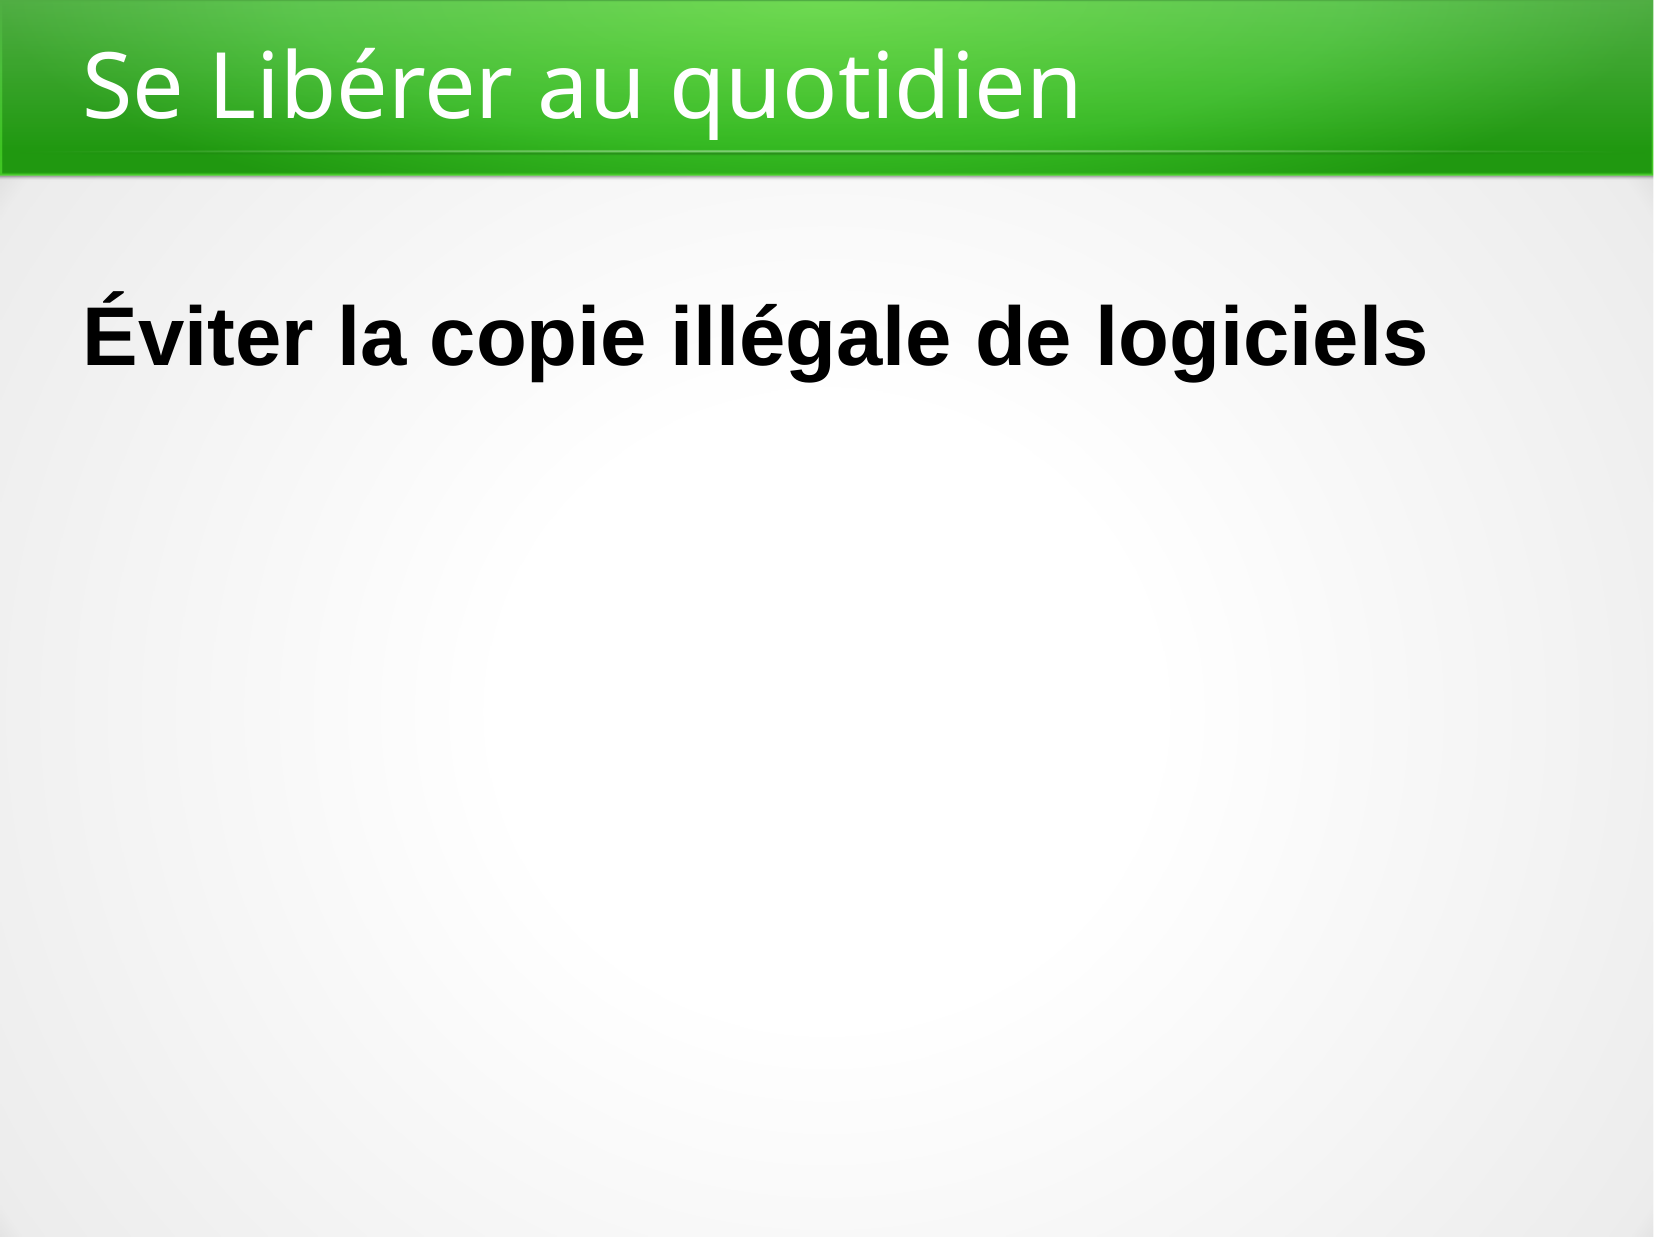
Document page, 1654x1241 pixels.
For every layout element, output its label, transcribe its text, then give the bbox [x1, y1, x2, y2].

title Se Libérer au quotidien [82, 11, 1571, 154]
picture [0, 0, 1654, 1237]
subtitle Éviter la copie illégale de logiciels [82, 290, 1571, 1010]
